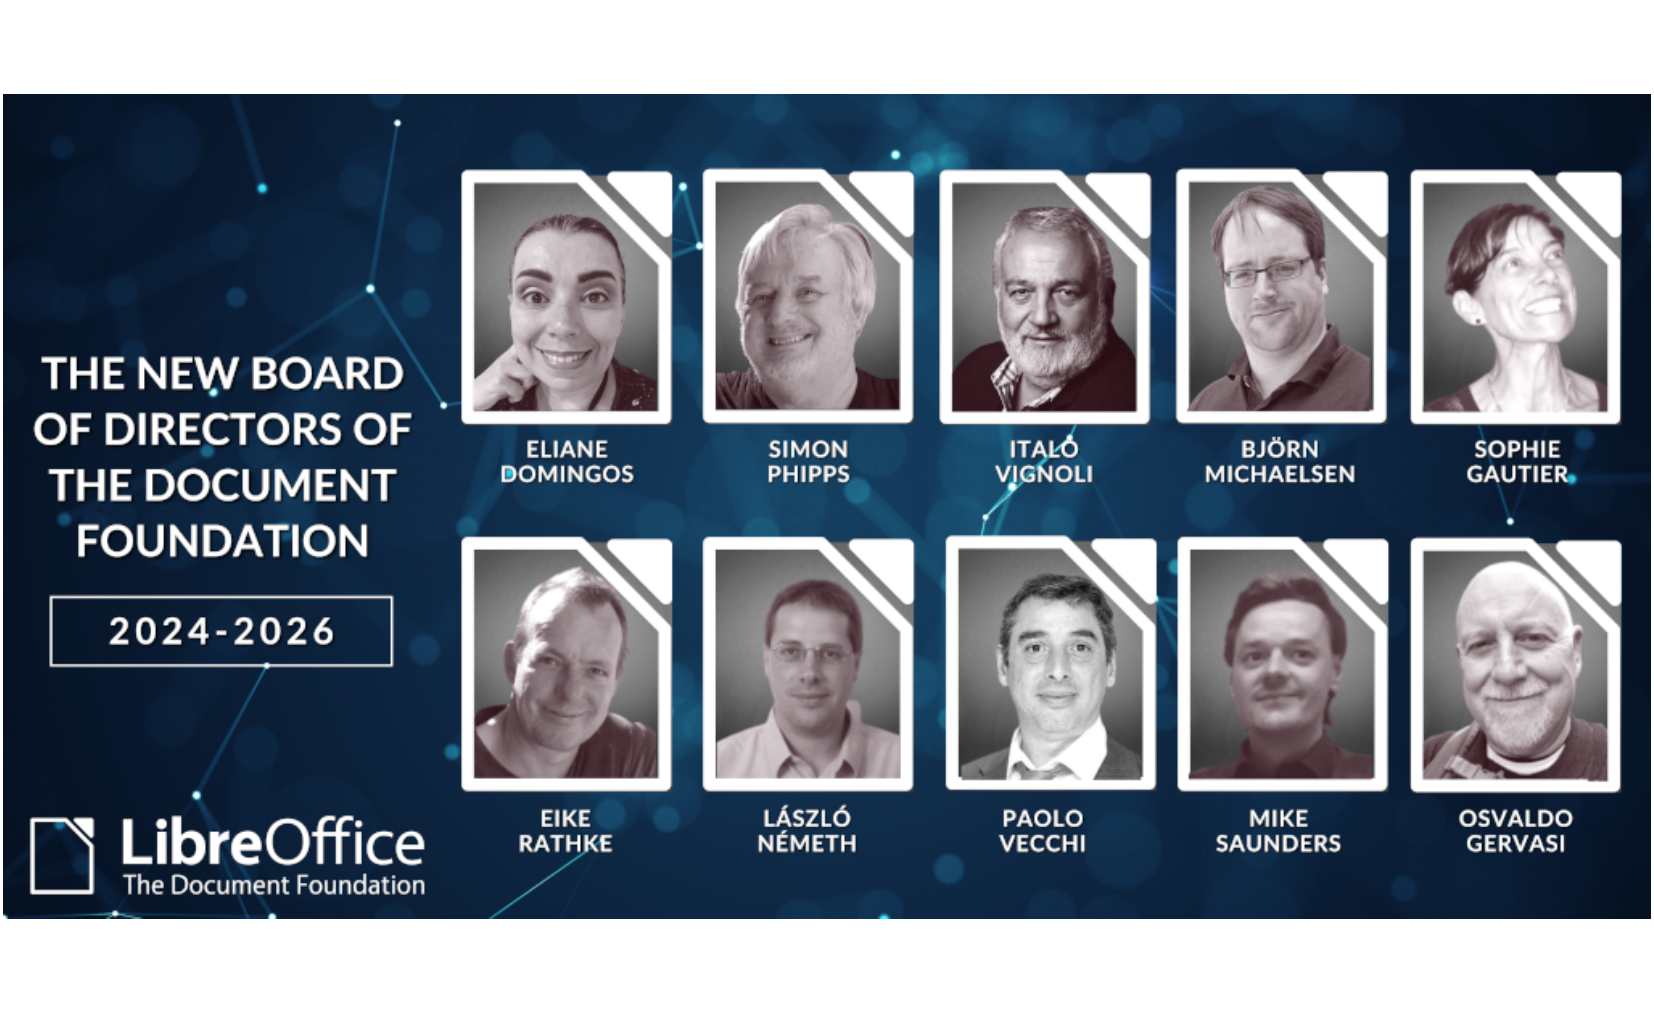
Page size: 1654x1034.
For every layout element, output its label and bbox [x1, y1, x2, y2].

picture [3, 94, 1651, 919]
